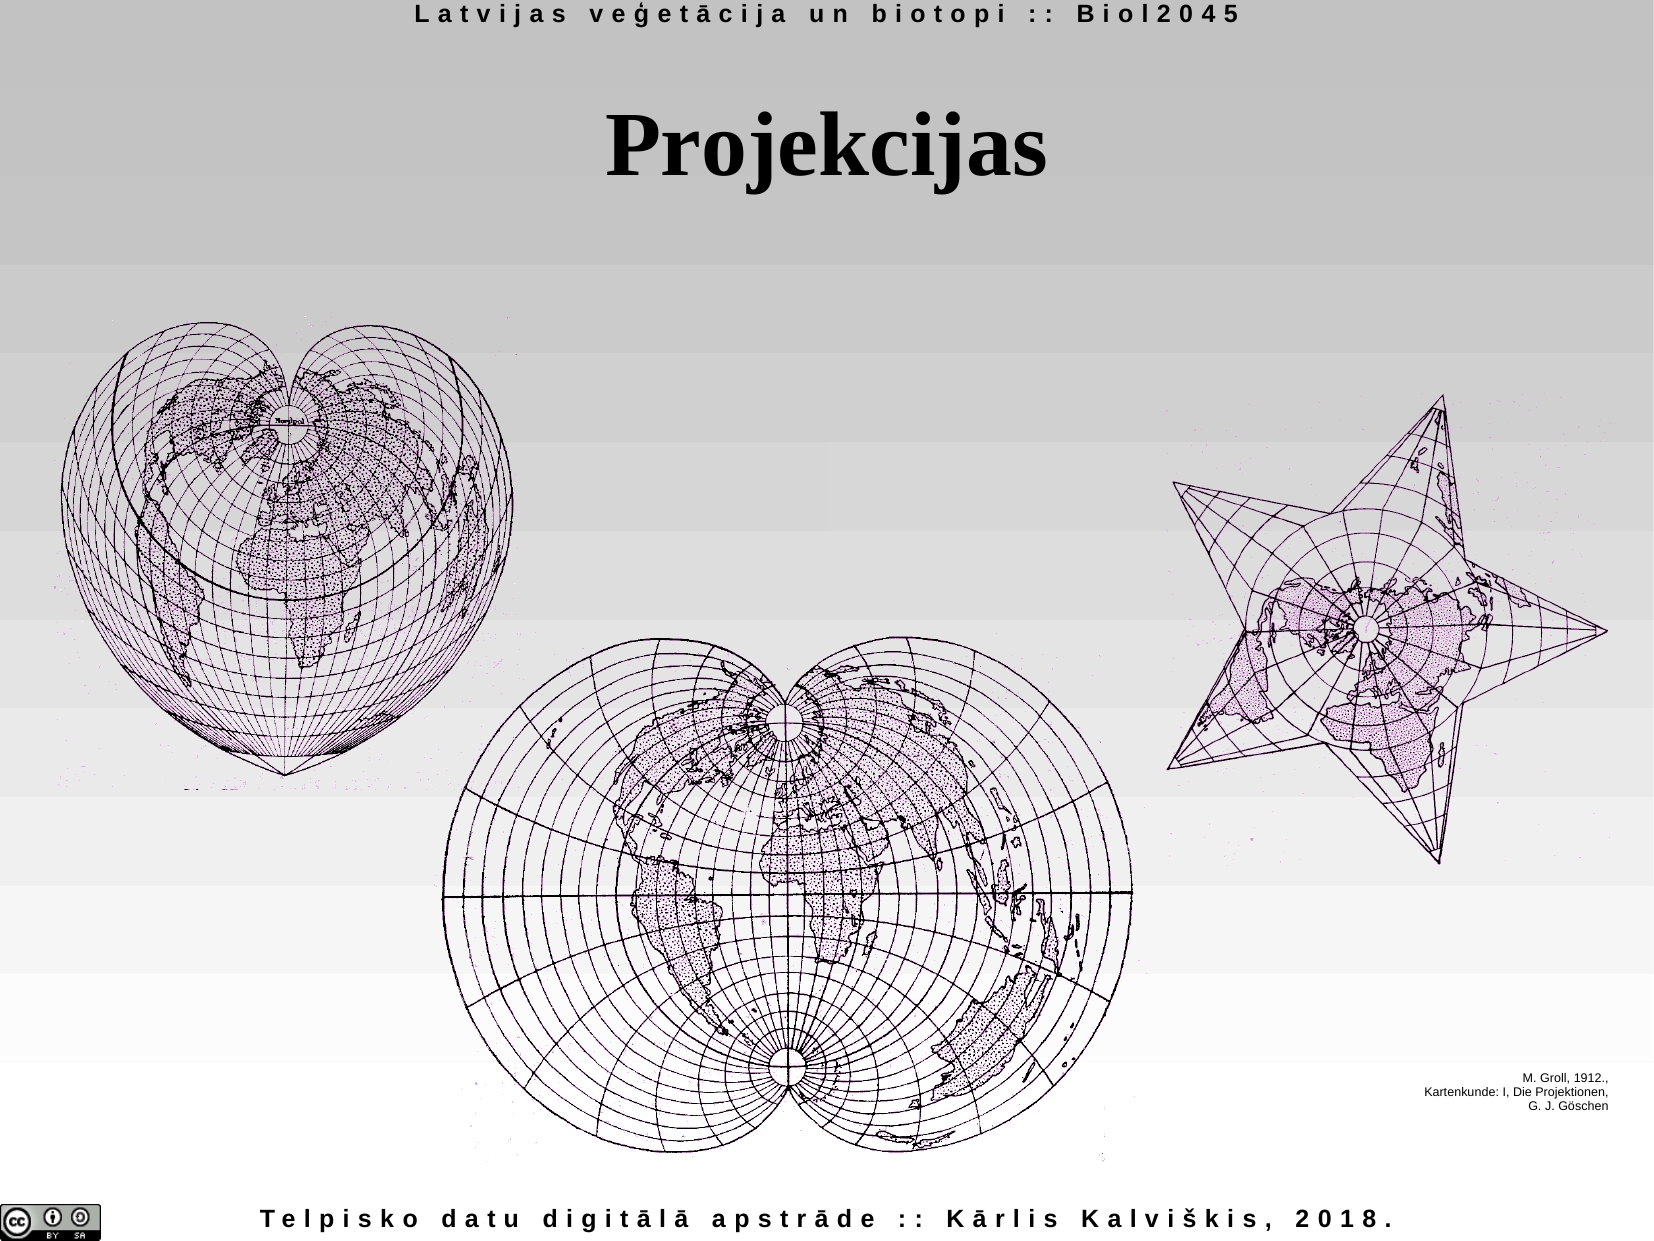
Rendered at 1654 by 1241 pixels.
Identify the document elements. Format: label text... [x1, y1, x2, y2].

text_box M. Groll, 1912., Kartenkunde: I, Die Projektionen, G. J. Göschen [1424, 1070, 1609, 1113]
picture [0, 287, 1654, 1241]
title Projekcijas [0, 1, 1654, 287]
